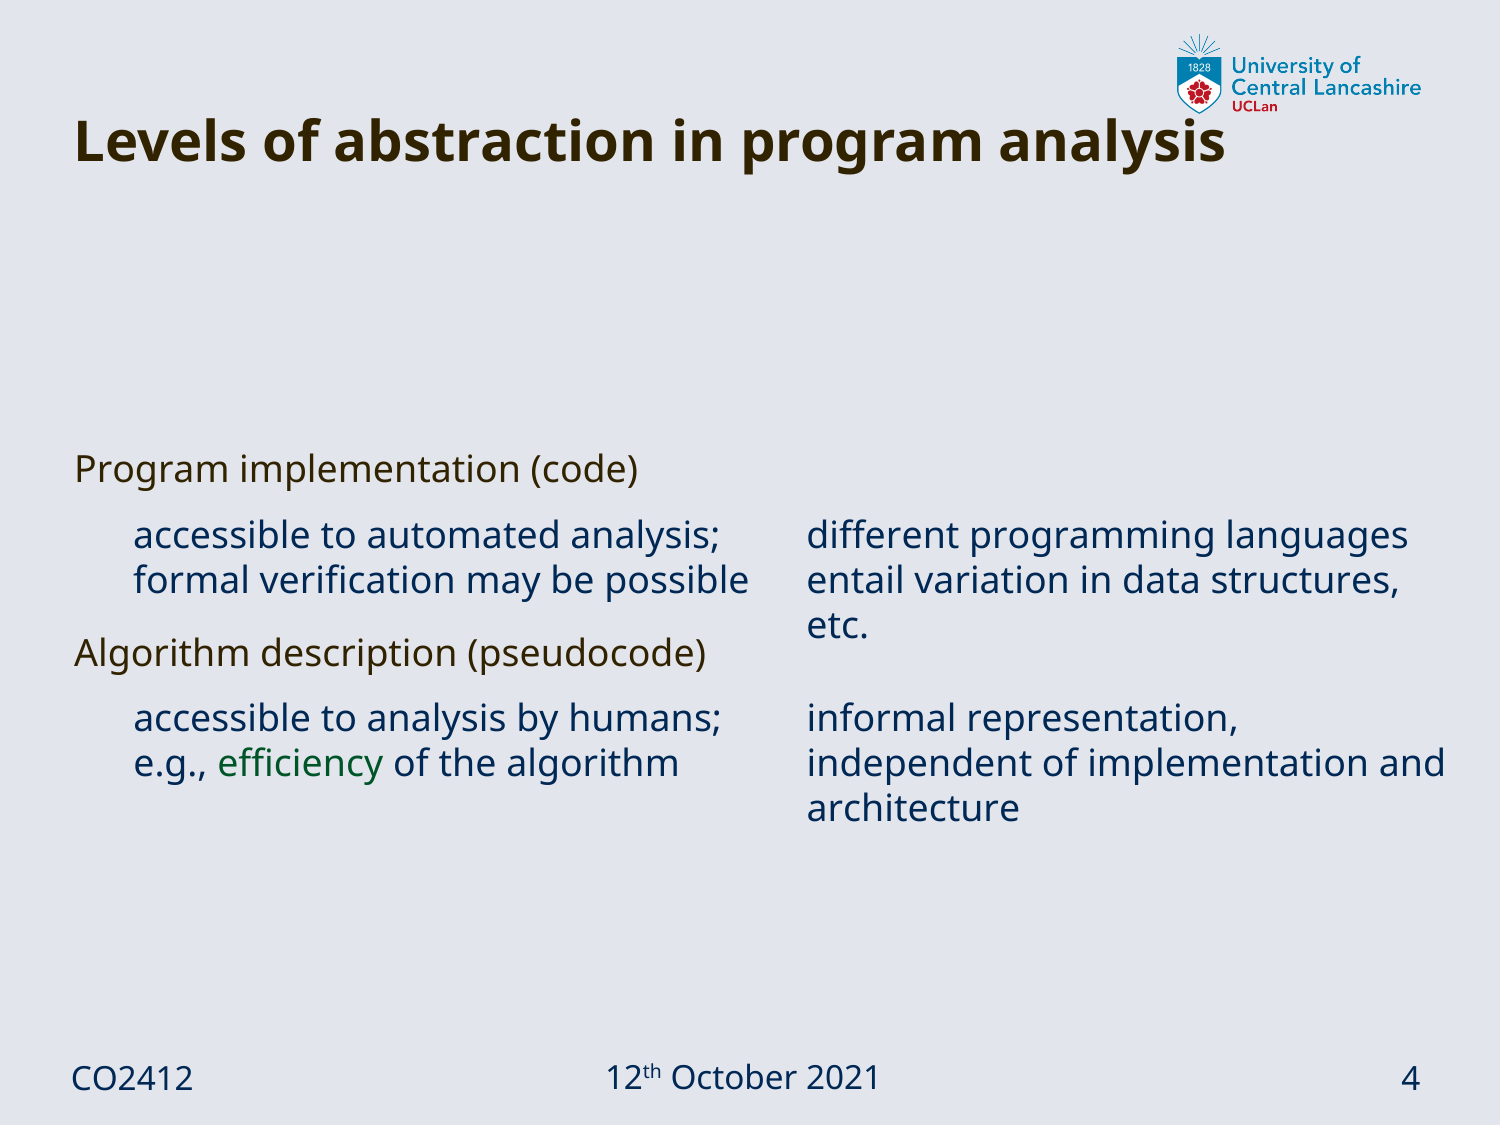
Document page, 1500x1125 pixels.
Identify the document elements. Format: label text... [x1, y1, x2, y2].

text_box Binary executable (equivalently, script + executable interpreter) Program implementation (code) Algorithm description (pseudocode) [59, 245, 1444, 682]
picture [1177, 34, 1421, 93]
title Levels of abstraction in program analysis [58, 93, 1475, 186]
text_box informal representation, independent of implementation and architecture [791, 686, 1468, 792]
text_box accessible to analysis by humans; e.g., efficiency of the algorithm [118, 686, 762, 792]
text_box accessible to automated analysis; formal verification may be possible [118, 503, 773, 609]
text_box different programming languages entail variation in data structures, etc. [791, 503, 1468, 609]
